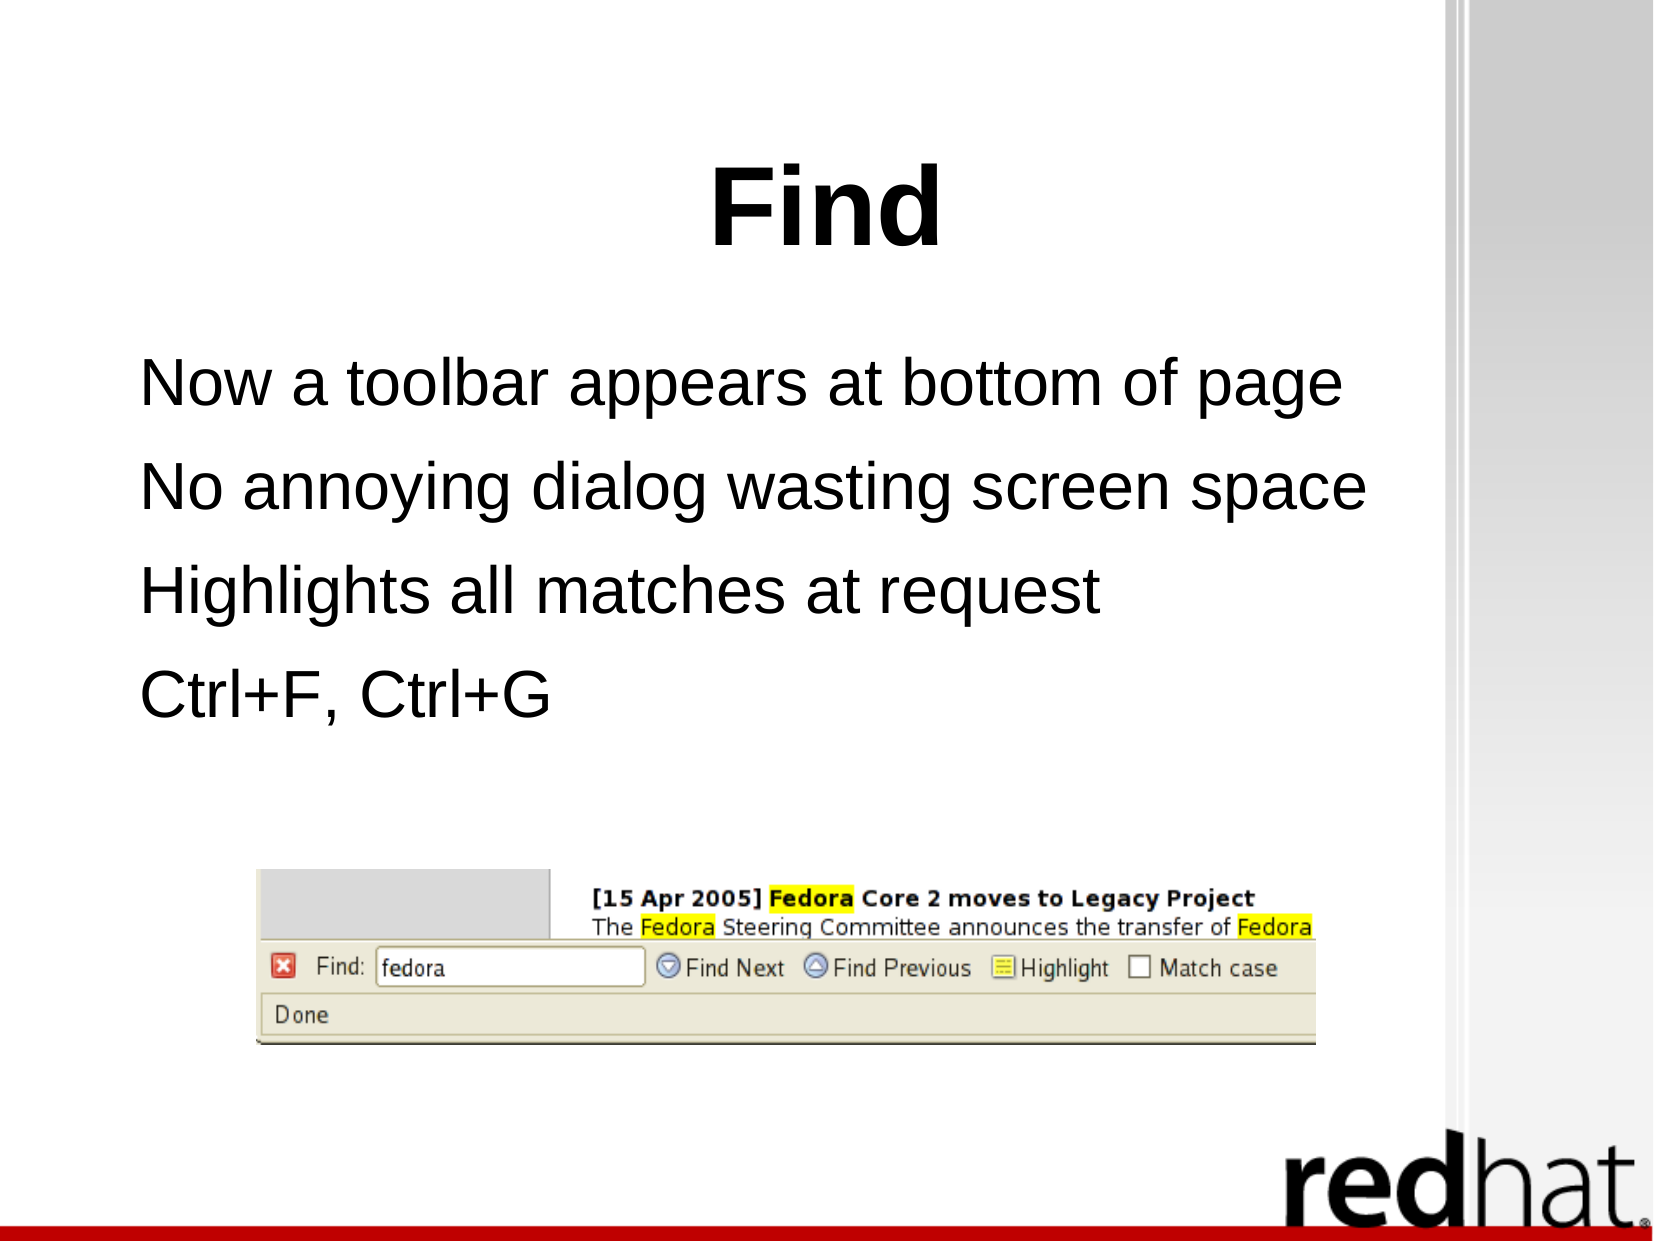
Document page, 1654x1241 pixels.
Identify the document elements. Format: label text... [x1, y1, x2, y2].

list Now a toolbar appears at bottom of page No annoying dialog wasting screen space Highlights all matches at request Ctrl+F, Ctrl+G [121, 344, 1533, 1127]
title Find [121, 102, 1533, 311]
picture [0, 0, 1654, 1241]
